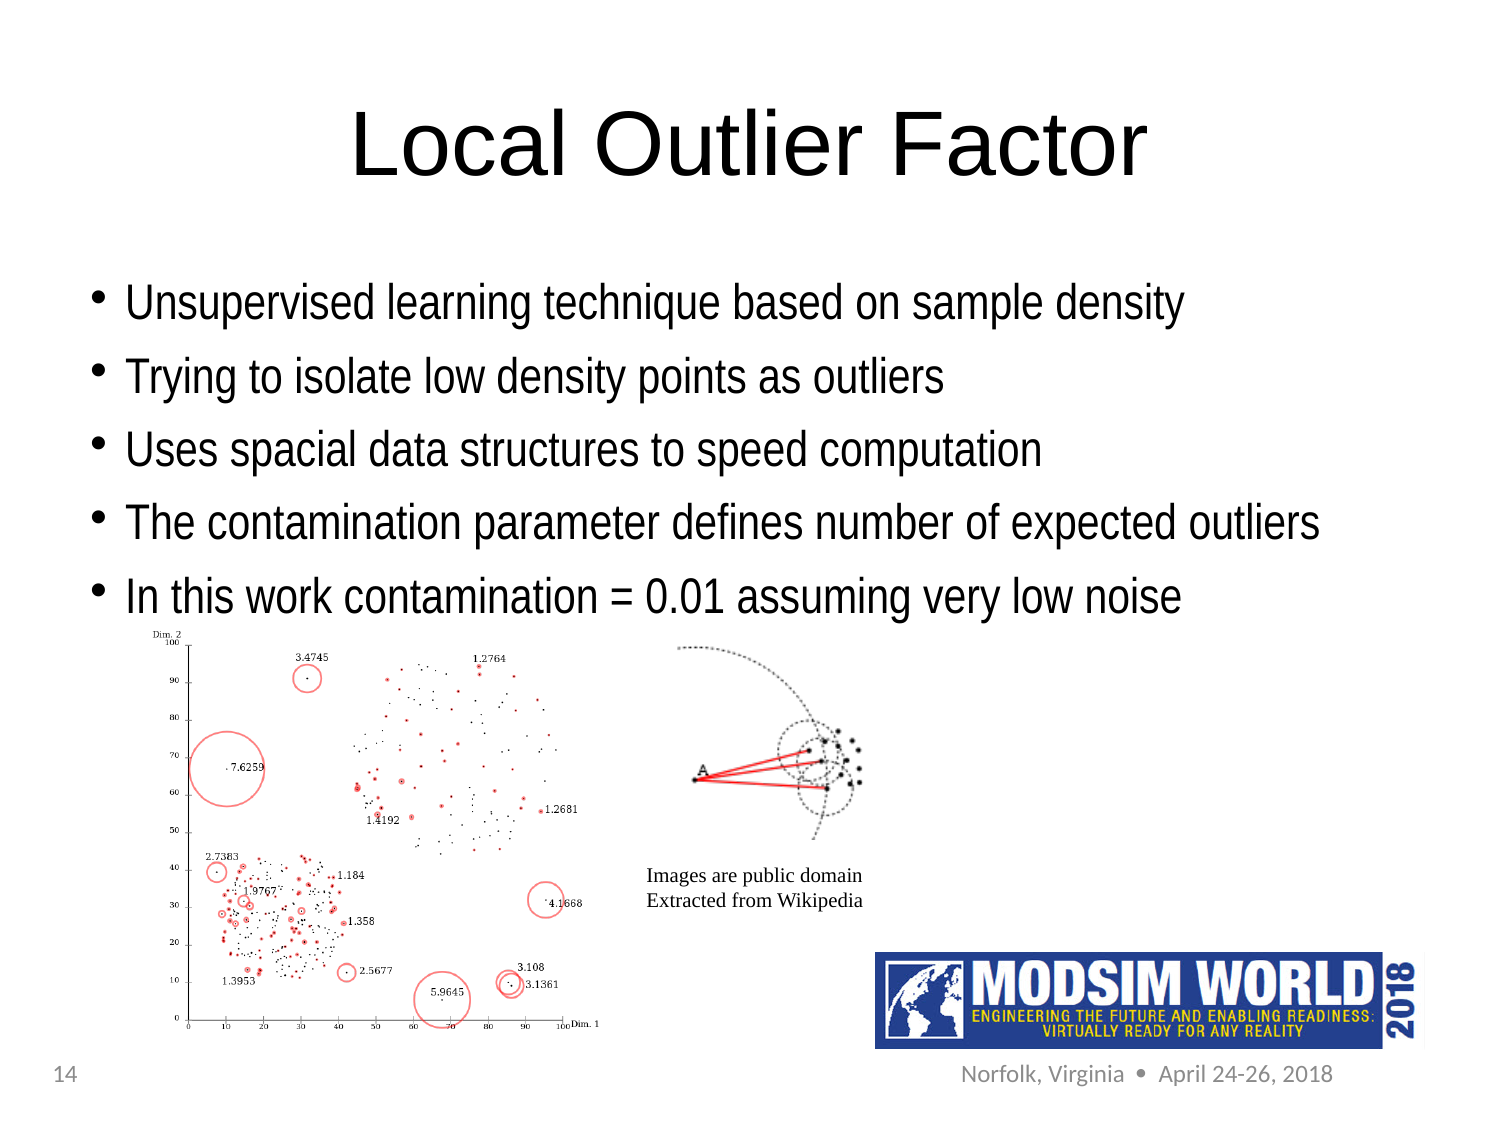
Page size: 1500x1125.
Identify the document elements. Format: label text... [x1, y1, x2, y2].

text_box Unsupervised learning technique based on sample density Trying to isolate low density points as outliers Uses spacial data structures to speed computation The contamination parameter defines number of expected outliers In this work contamination = 0.01 assuming very low noise [74, 262, 1425, 1005]
text_box Norfolk, Virginia  April 24-26, 2018 [874, 1042, 1427, 1103]
picture [150, 629, 600, 1031]
text_box Images are public domain Extracted from Wikipedia [631, 854, 884, 915]
picture [676, 636, 870, 840]
text_box Local Outlier Factor [74, 45, 1425, 233]
text_box <number> [37, 1042, 388, 1103]
picture [875, 1005, 1425, 1042]
